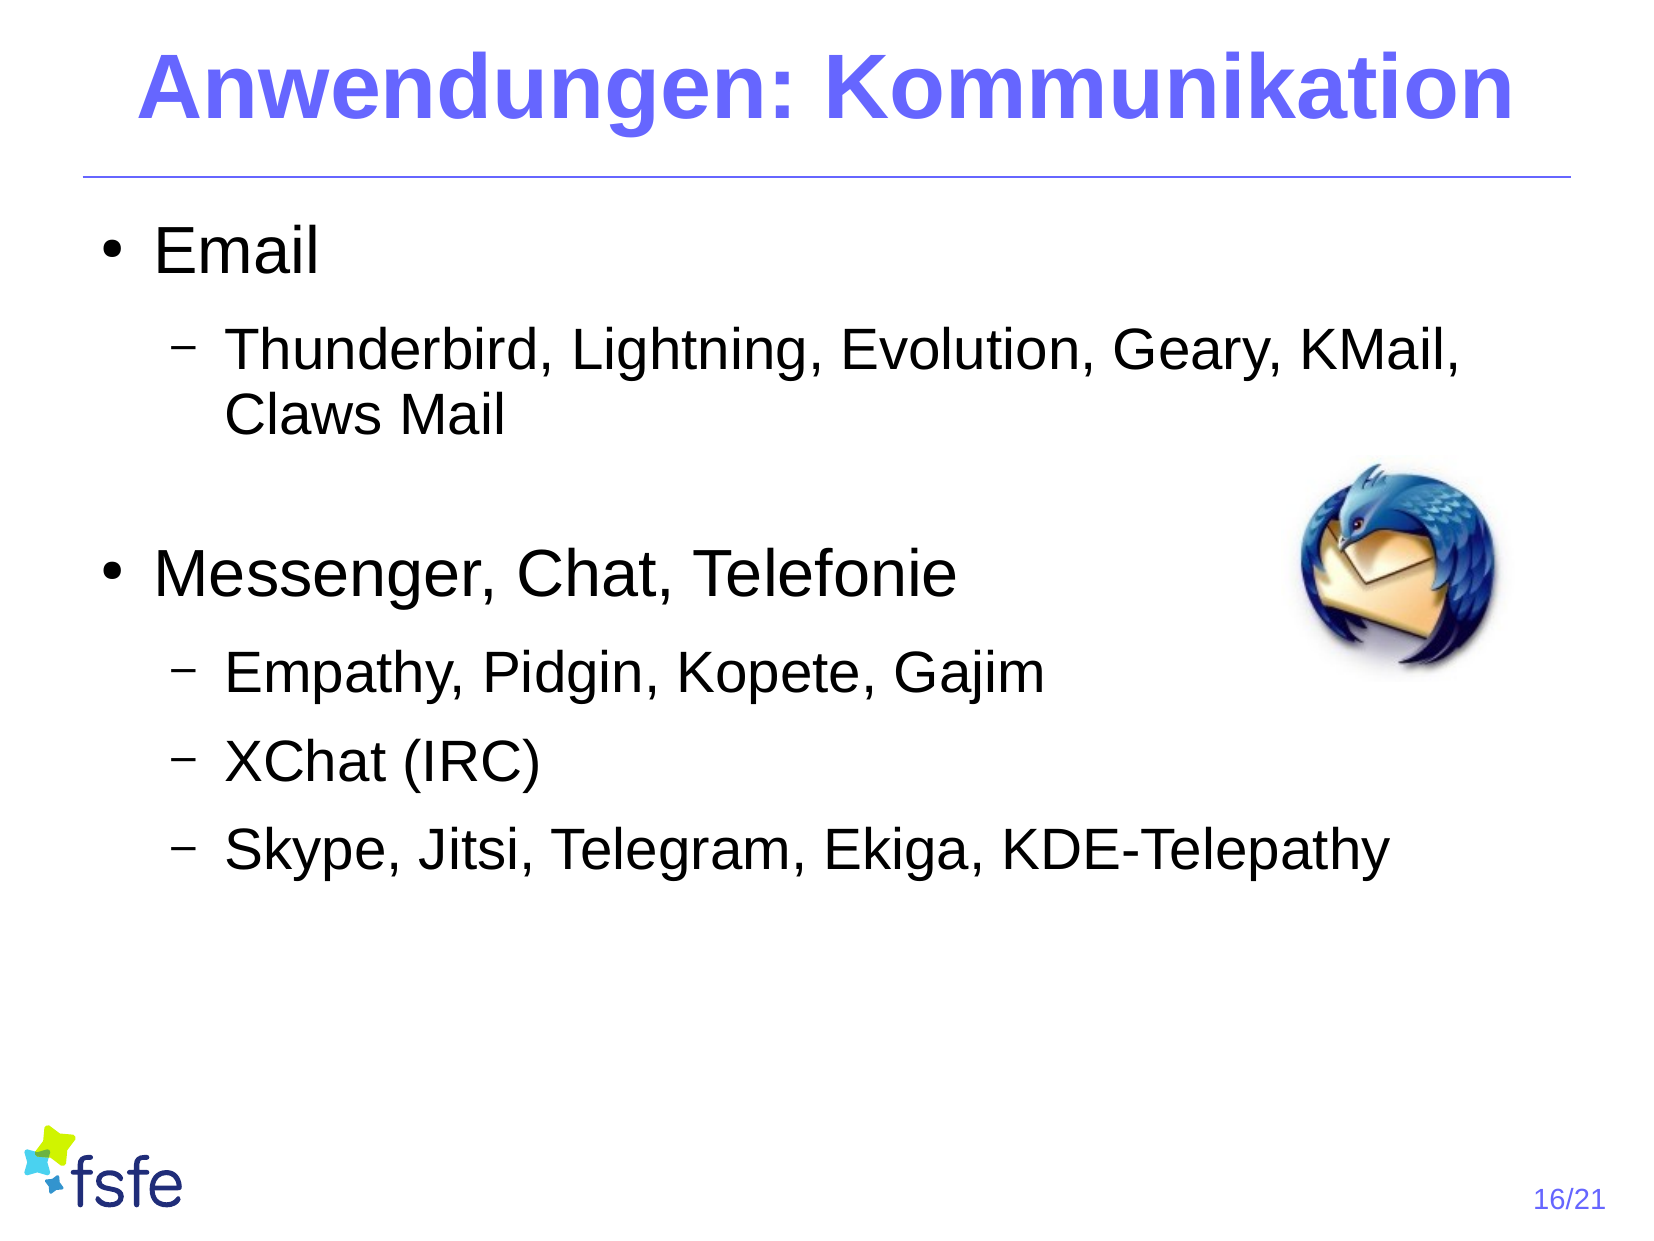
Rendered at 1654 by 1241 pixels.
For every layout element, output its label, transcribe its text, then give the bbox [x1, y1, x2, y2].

list Email Thunderbird, Lightning, Evolution, Geary, KMail, Claws Mail Messenger, Chat, Telefonie Empathy, Pidgin, Kopete, Gajim XChat (IRC) Skype, Jitsi, Telegram, Ekiga, KDE-Telepathy [82, 212, 1571, 1146]
title Anwendungen: Kommunikation [82, 31, 1571, 142]
picture [1281, 455, 1515, 682]
